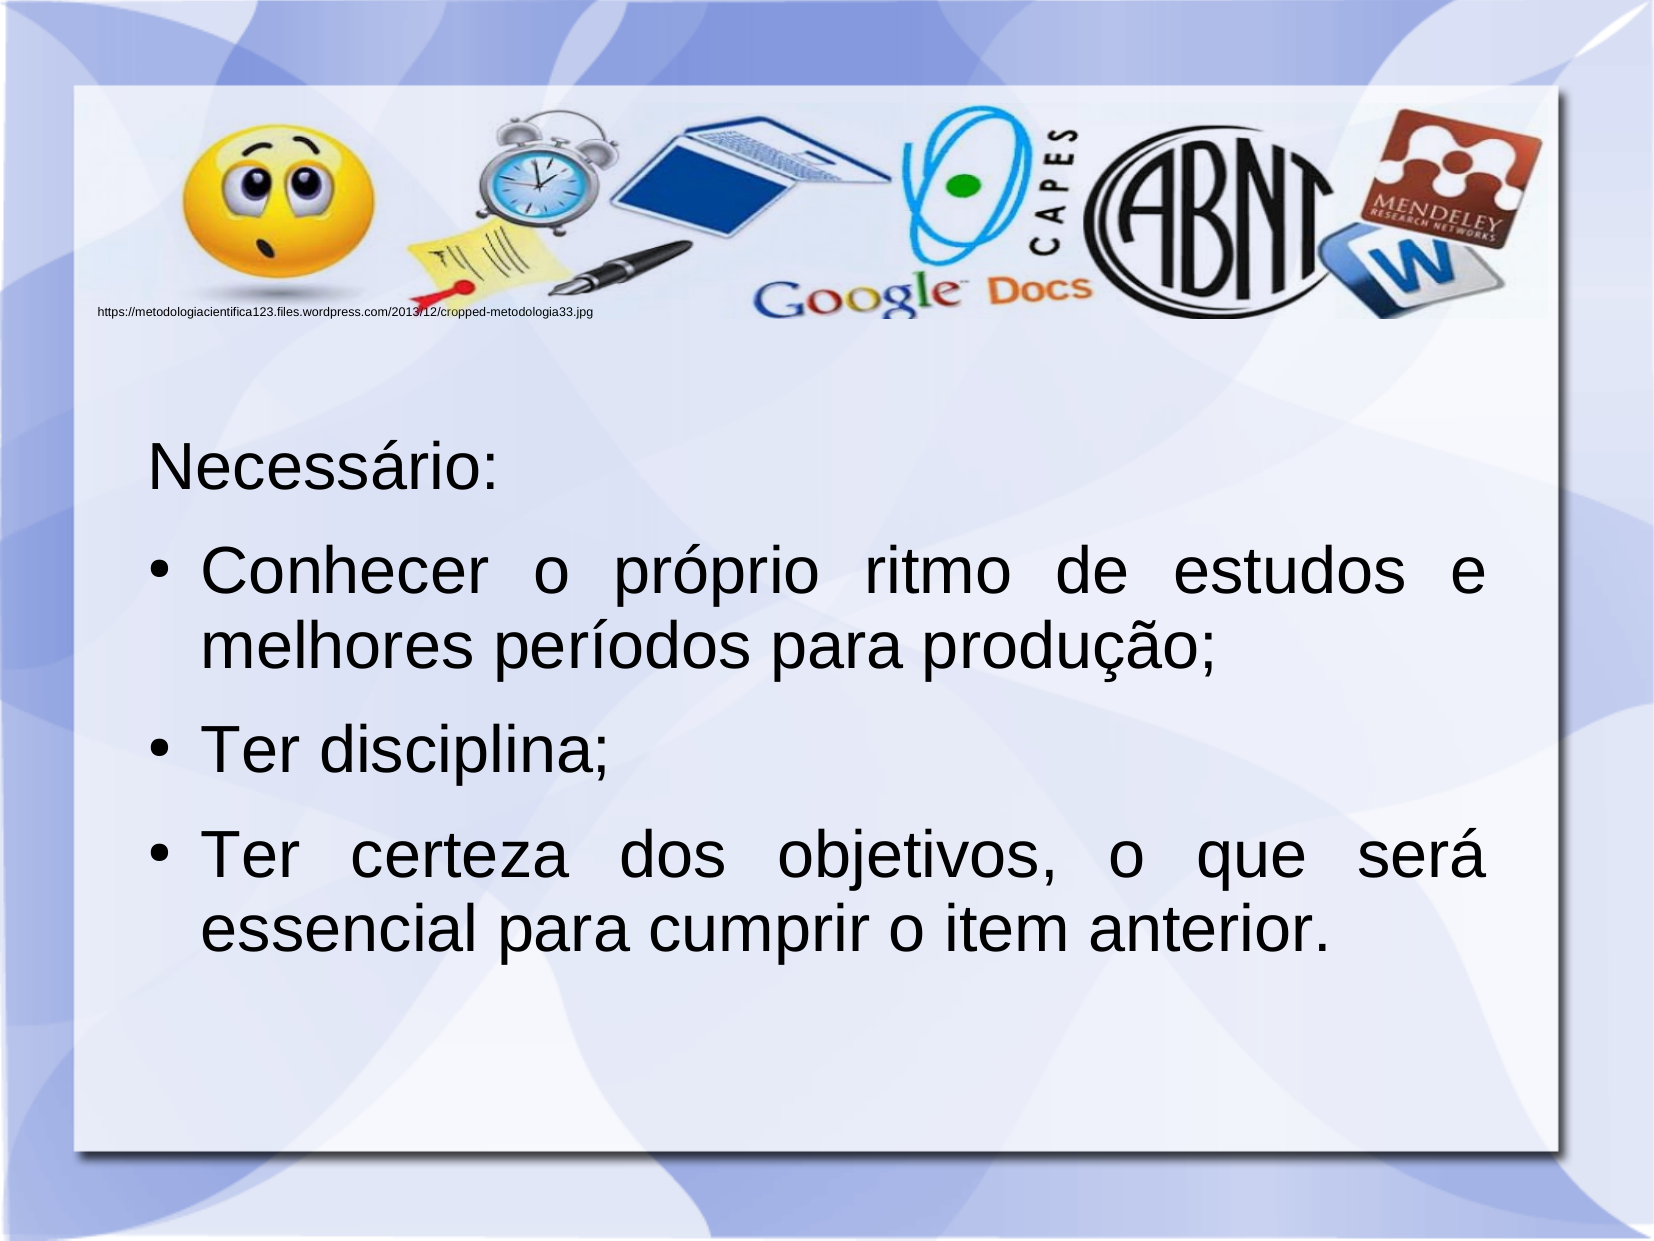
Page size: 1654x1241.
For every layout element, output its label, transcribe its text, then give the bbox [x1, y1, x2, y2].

text_box https://metodologiacientifica123.files.wordpress.com/2013/12/cropped-metodologia33.jpg [82, 319, 1028, 327]
picture [0, 0, 1654, 1241]
list Necessário: Conhecer o próprio ritmo de estudos e melhores períodos para produção; Ter disciplina; Ter certeza dos objetivos, o que será essencial para cumprir o item anterior. [129, 324, 1489, 1030]
